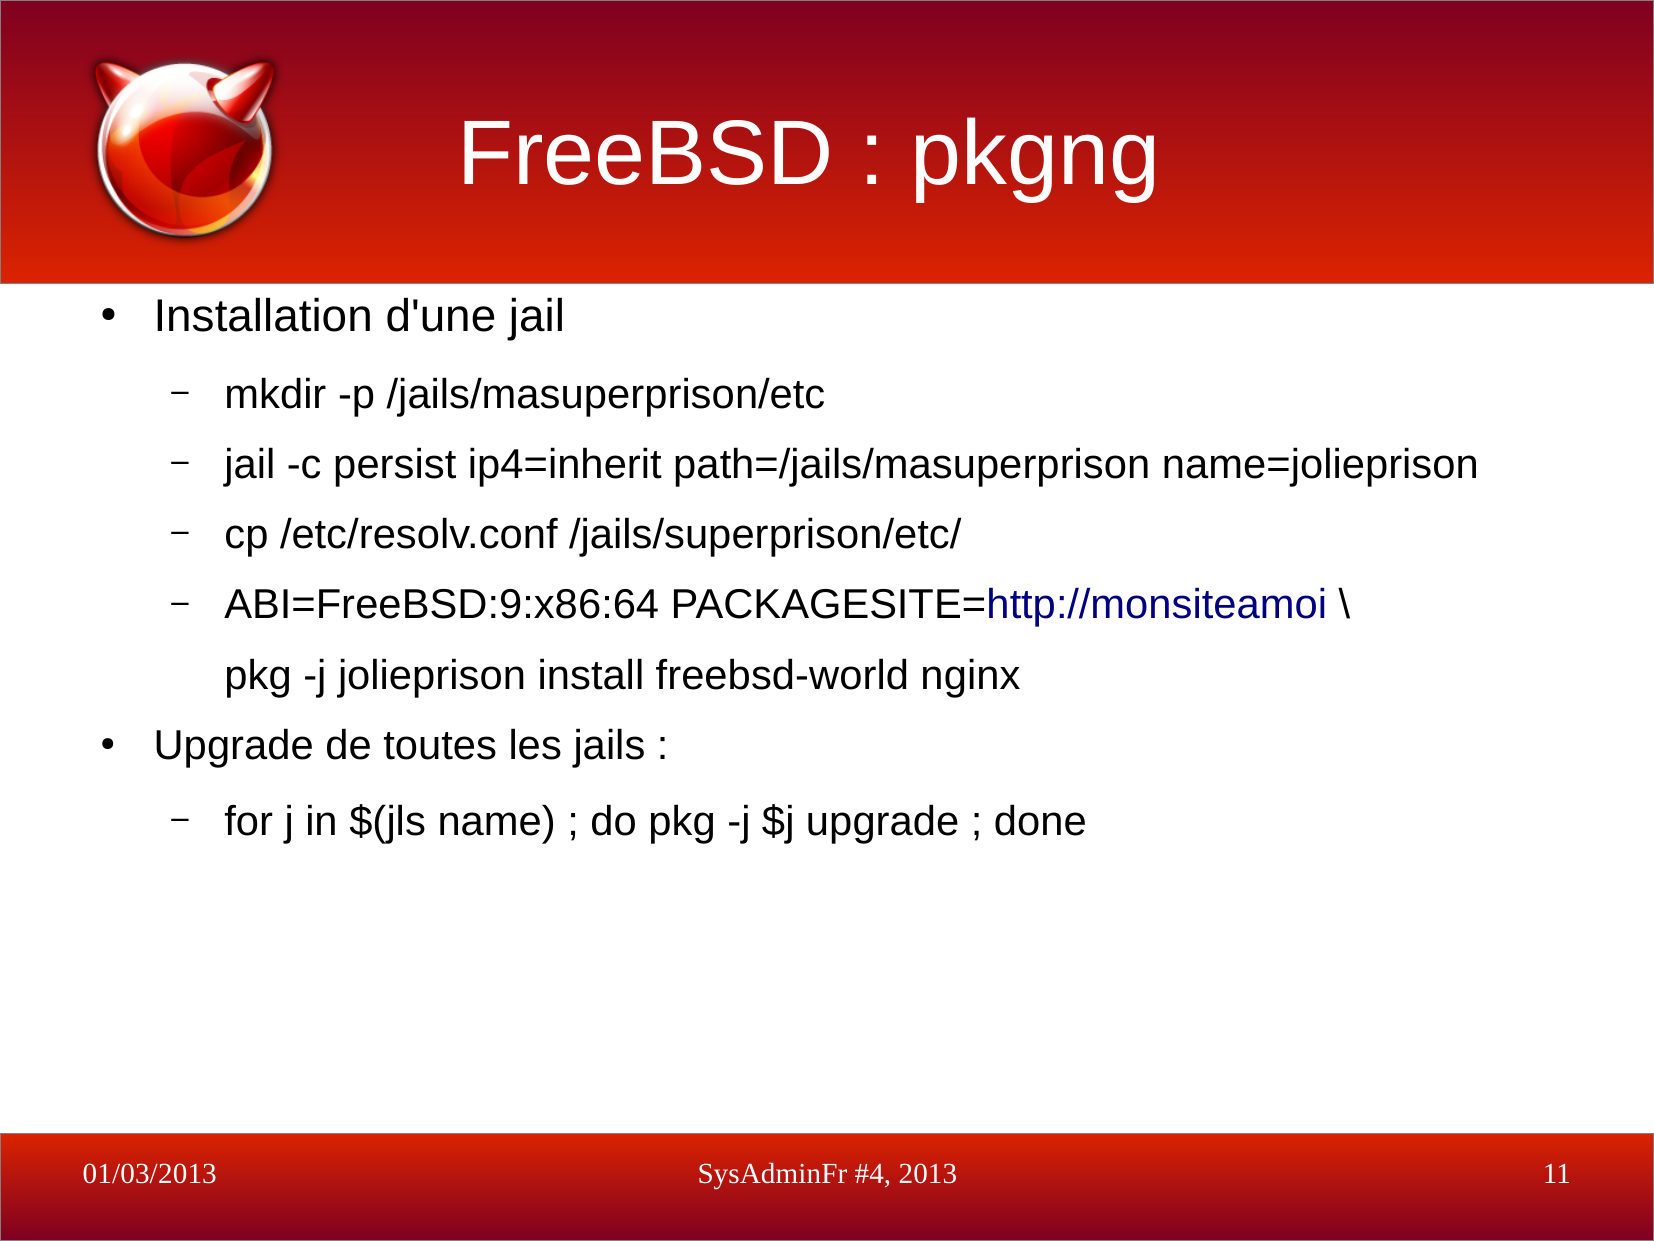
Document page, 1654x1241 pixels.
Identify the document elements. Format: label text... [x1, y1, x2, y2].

title FreeBSD : pkgng [82, 49, 1536, 257]
list Installation d'une jail mkdir -p /jails/masuperprison/etc jail -c persist ip4=inherit path=/jails/masuperprison name=jolieprison cp /etc/resolv.conf /jails/superprison/etc/ ABI=FreeBSD:9:x86:64 PACKAGESITE=http://monsiteamoi \ pkg -j jolieprison install freebsd-world nginx Upgrade de toutes les jails : for j in $(jls name) ; do pkg -j $j upgrade ; done [82, 290, 1538, 1010]
